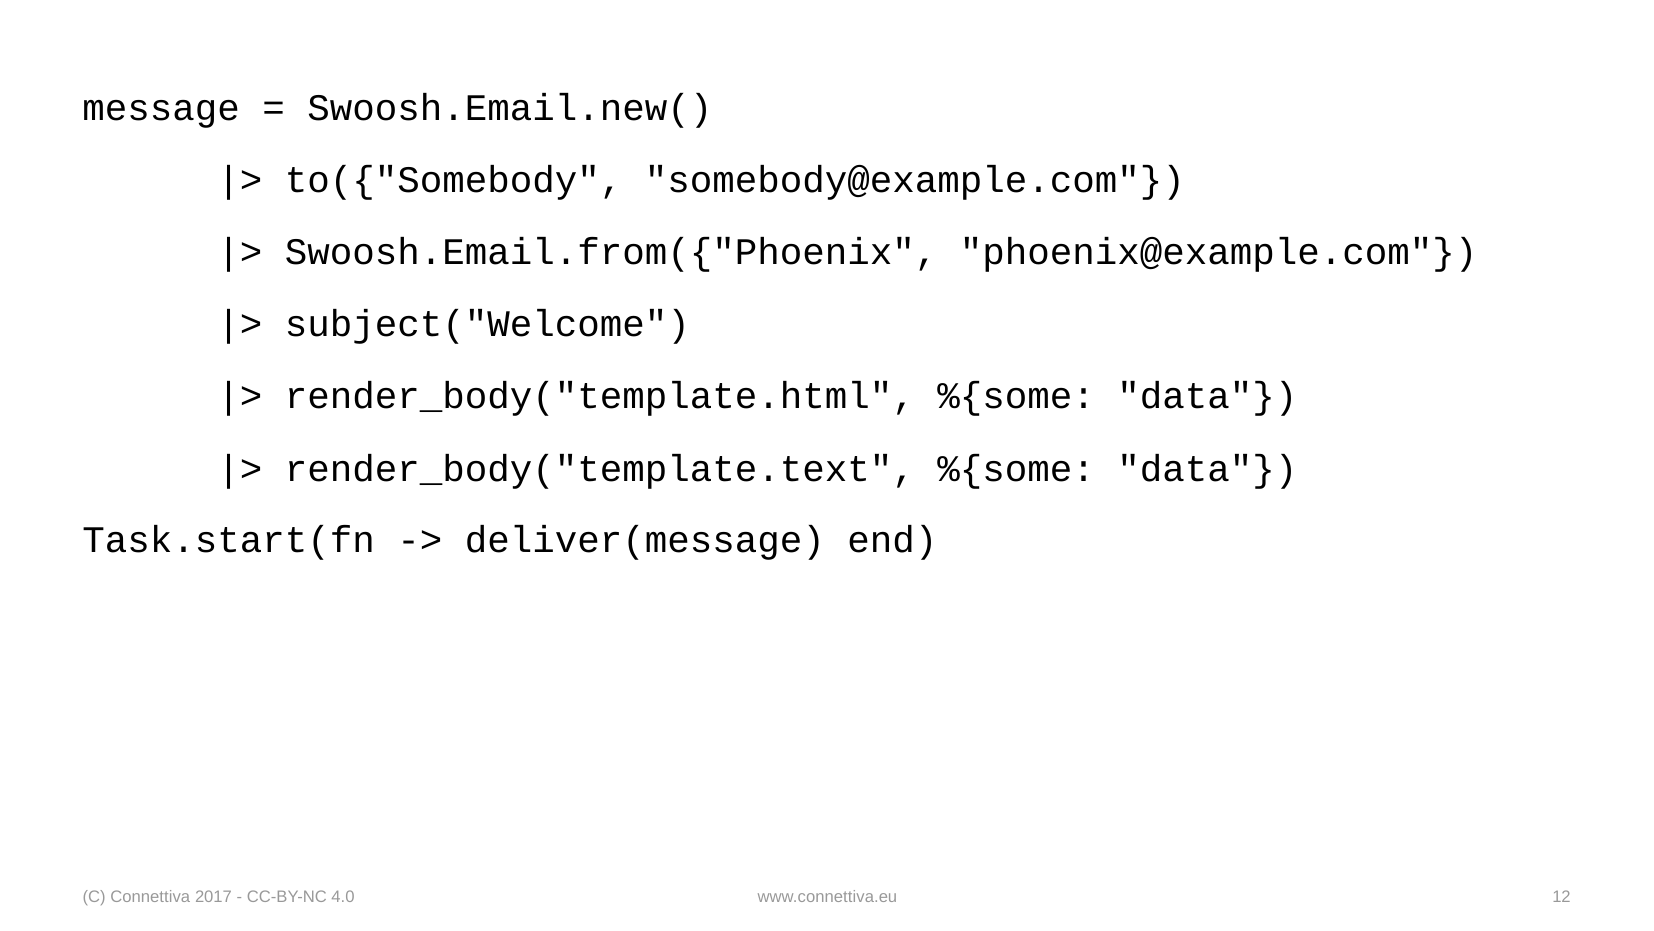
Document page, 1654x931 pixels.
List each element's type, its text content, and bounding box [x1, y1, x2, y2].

list message = Swoosh.Email.new() |> to({"Somebody", "somebody@example.com"}) |> Swoosh.Email.from({"Phoenix", "phoenix@example.com"}) |> subject("Welcome") |> render_body("template.html", %{some: "data"}) |> render_body("template.text", %{some: "data"}) Task.start(fn -> deliver(message) end) [82, 89, 1571, 809]
